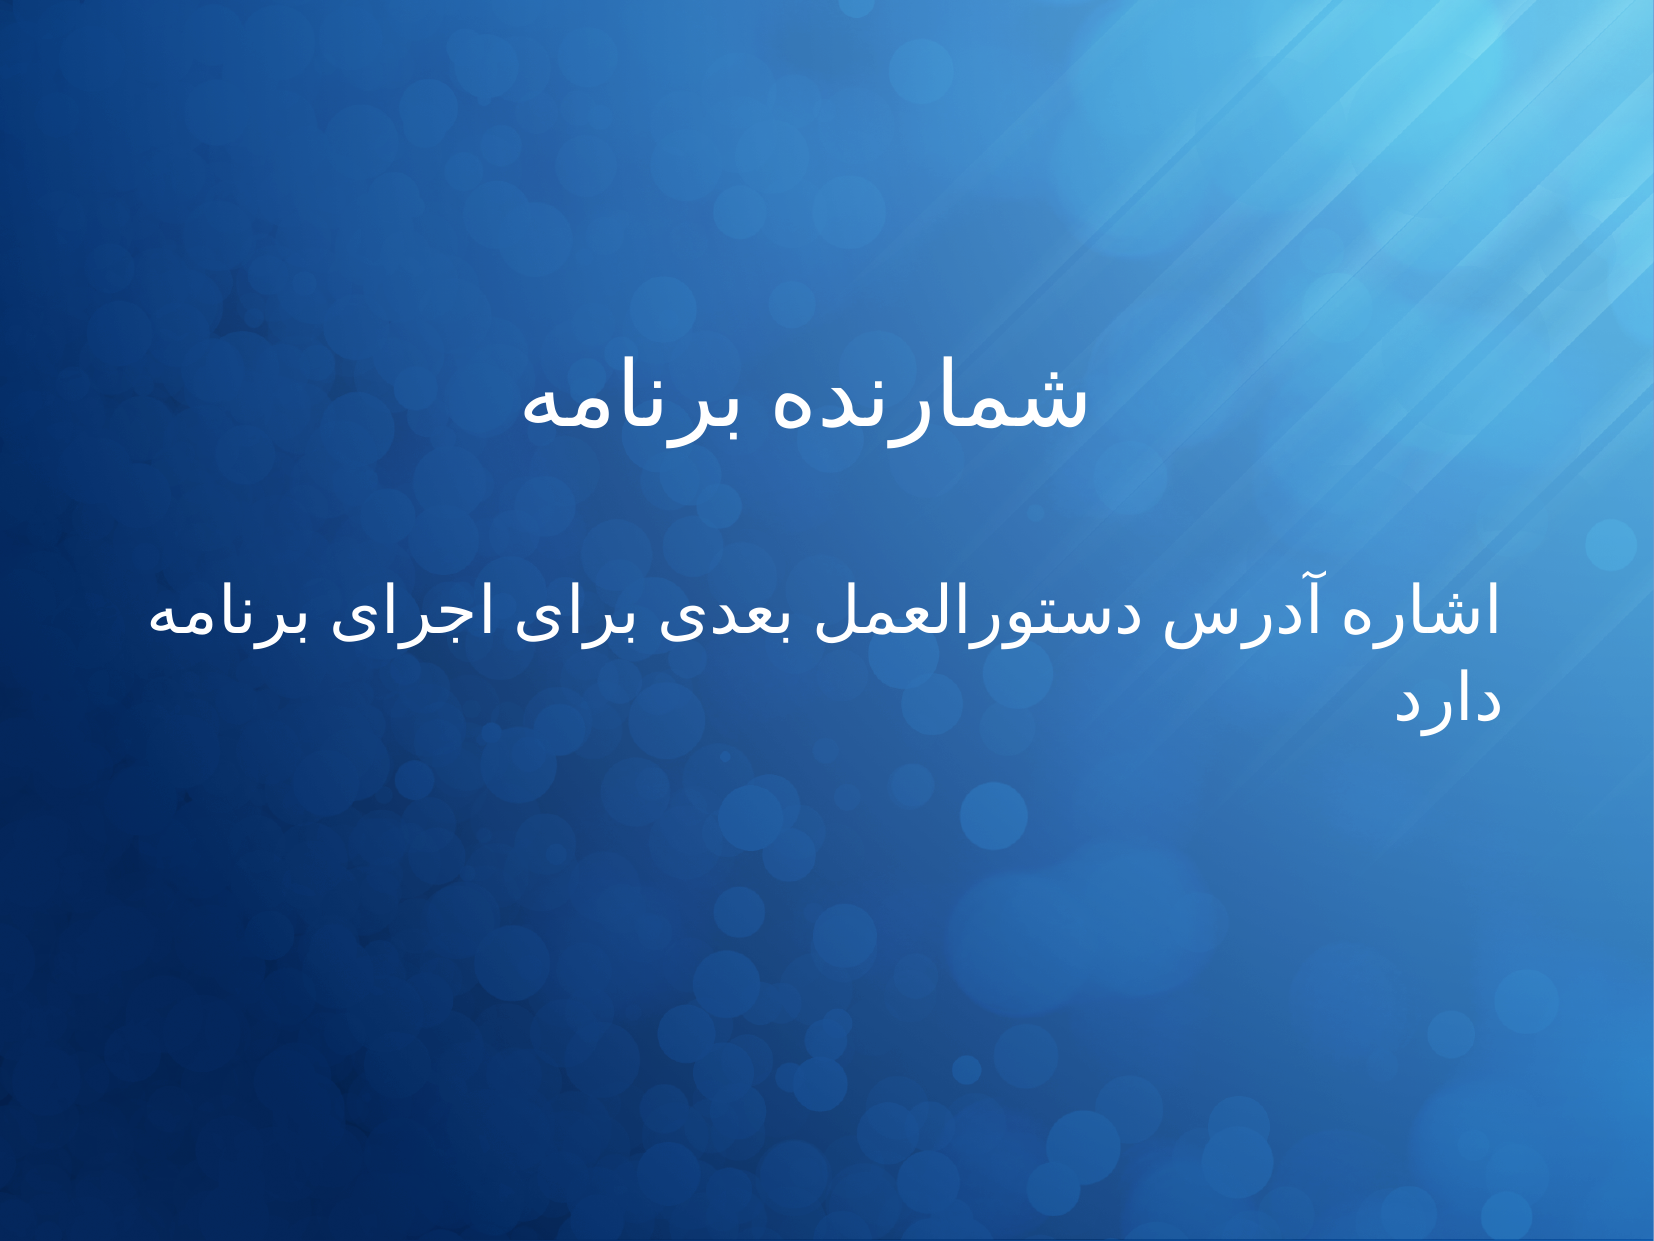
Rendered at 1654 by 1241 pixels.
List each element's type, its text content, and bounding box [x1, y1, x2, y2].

list اشاره آدرس دستورالعمل بعدی برای اجرای برنامه دارد [122, 573, 1576, 938]
picture [0, 0, 1654, 1241]
title شمارنده برنامه [112, 319, 1501, 488]
